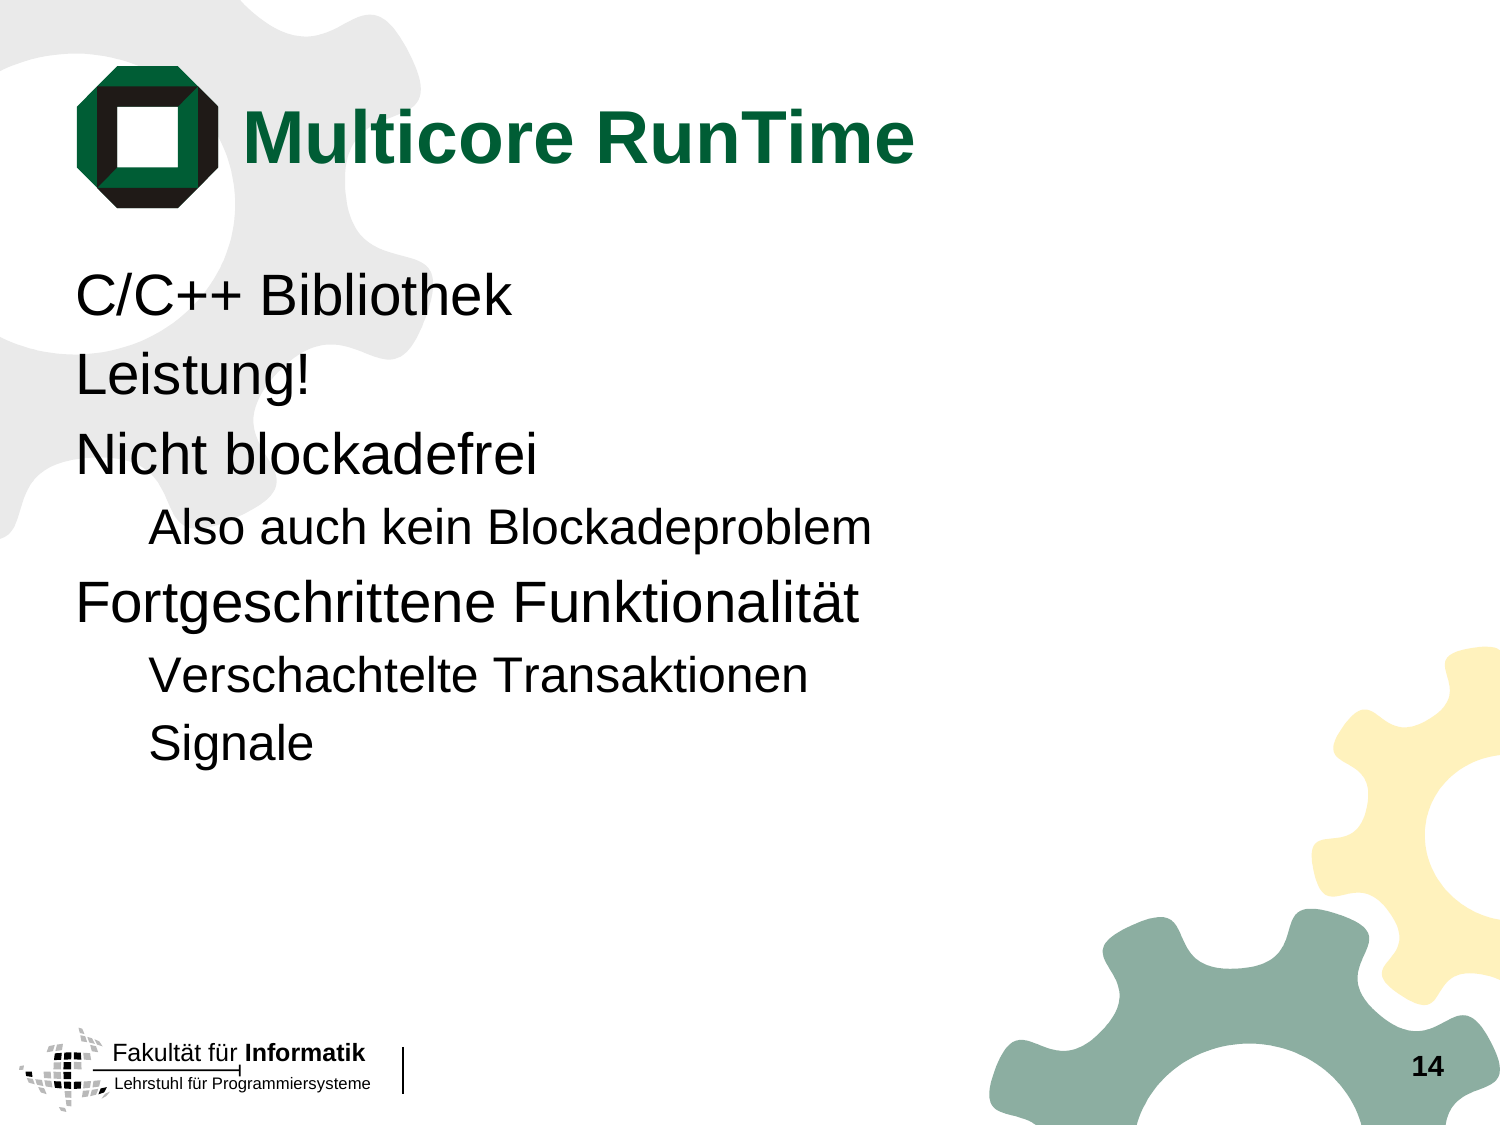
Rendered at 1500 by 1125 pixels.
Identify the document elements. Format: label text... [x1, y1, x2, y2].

title Multicore RunTime [242, 19, 1425, 256]
list C/C++ Bibliothek Leistung! Nicht blockadefrei Also auch kein Blockadeproblem Fortgeschrittene Funktionalität Verschachtelte Transaktionen Signale [75, 262, 1426, 991]
